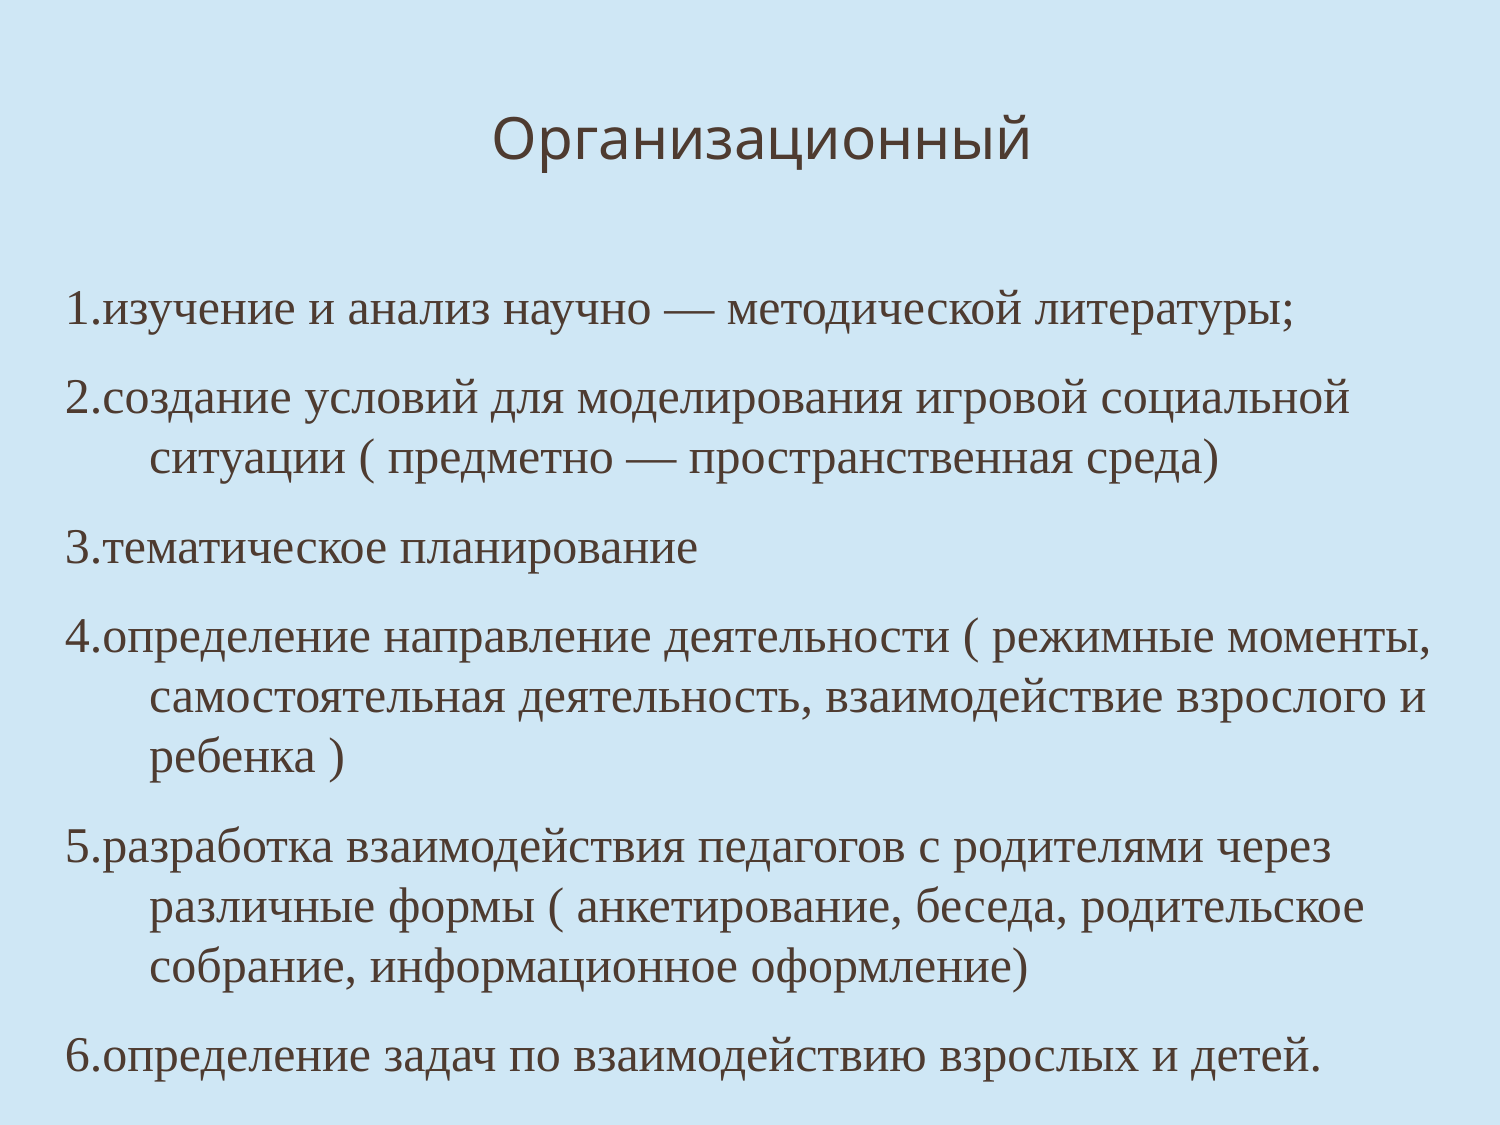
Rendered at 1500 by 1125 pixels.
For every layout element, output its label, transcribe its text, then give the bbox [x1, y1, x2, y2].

list 1.изучение и анализ научно — методической литературы; 2.создание условий для моделирования игровой социальной ситуации ( предметно — пространственная среда) 3.тематическое планирование 4.определение направление деятельности ( режимные моменты, самостоятельная деятельность, взаимодействие взрослого и ребенка ) 5.разработка взаимодействия педагогов с родителями через различные формы ( анкетирование, беседа, родительское собрание, информационное оформление) 6.определение задач по взаимодействию взрослых и детей. [50, 177, 1473, 1038]
title Организационный [50, 23, 1475, 178]
